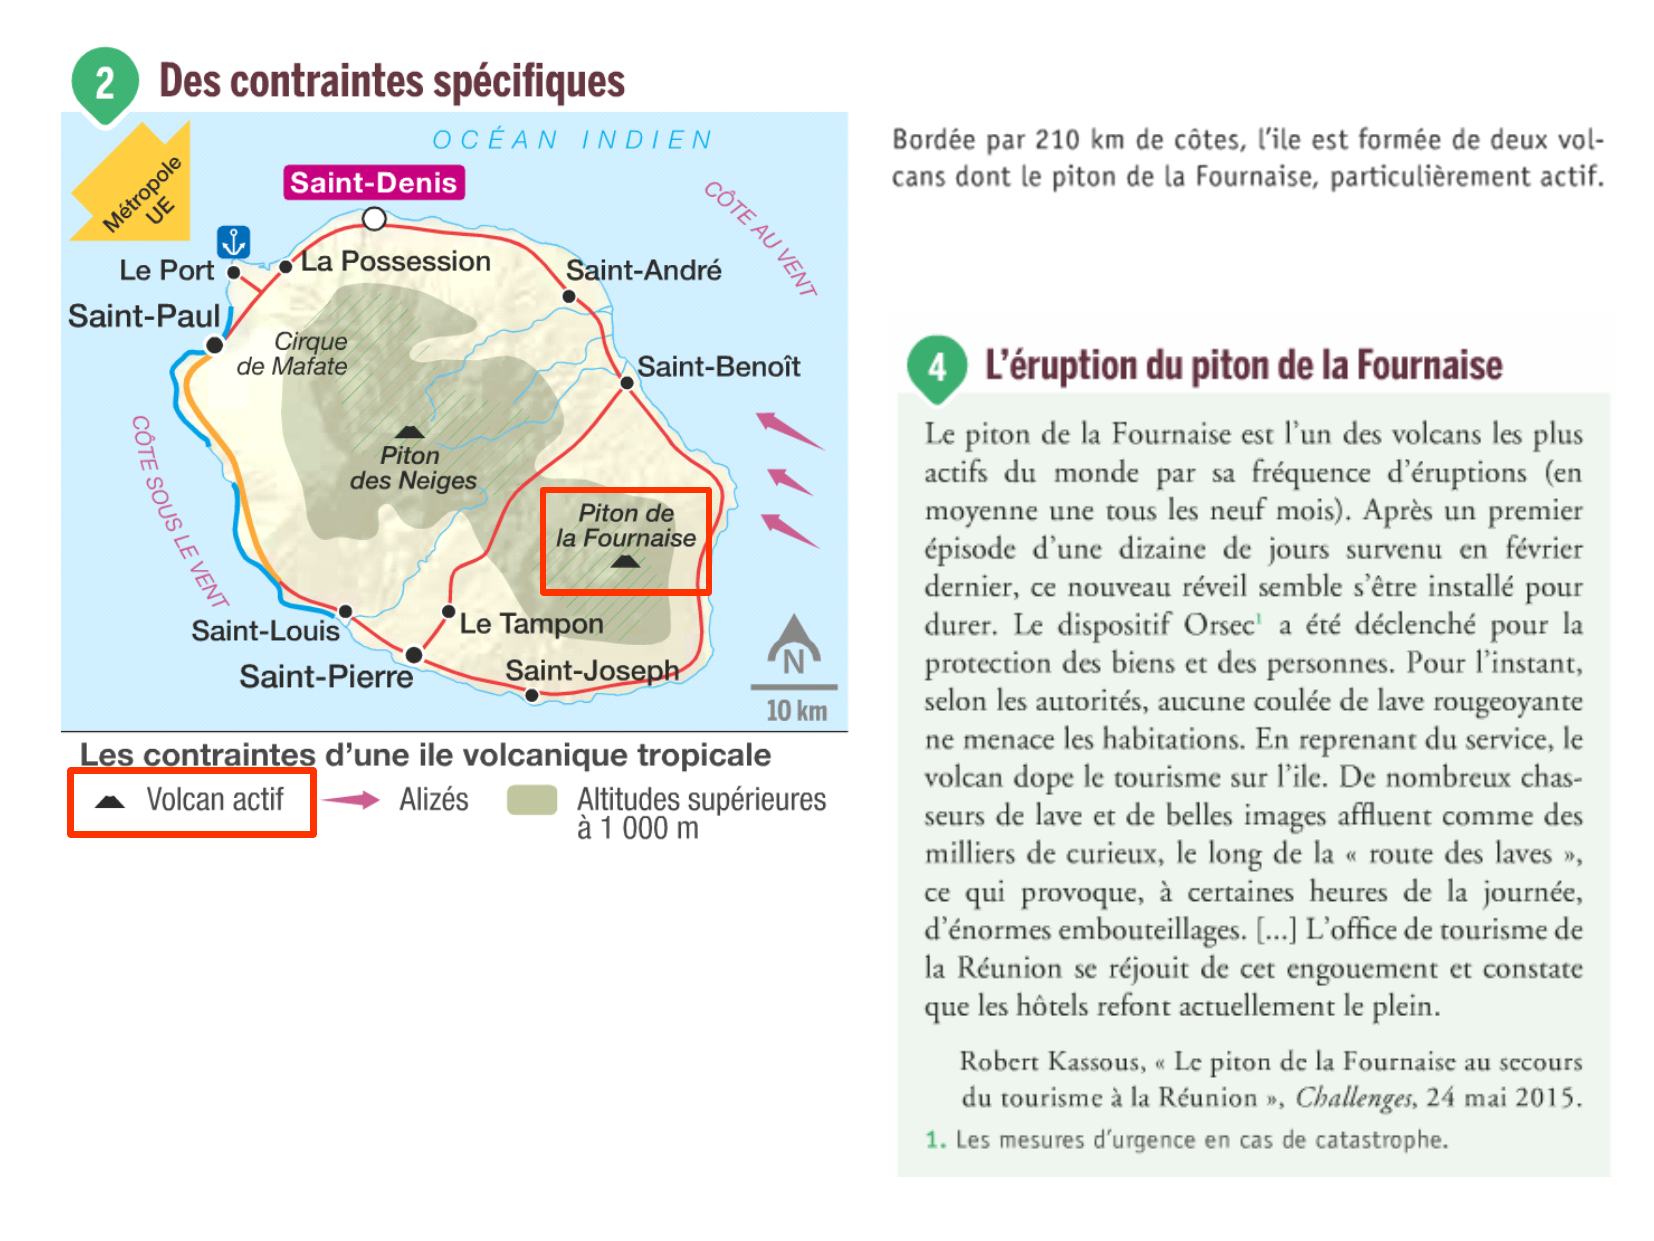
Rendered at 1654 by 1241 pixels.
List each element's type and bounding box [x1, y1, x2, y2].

picture [32, 35, 1619, 1177]
